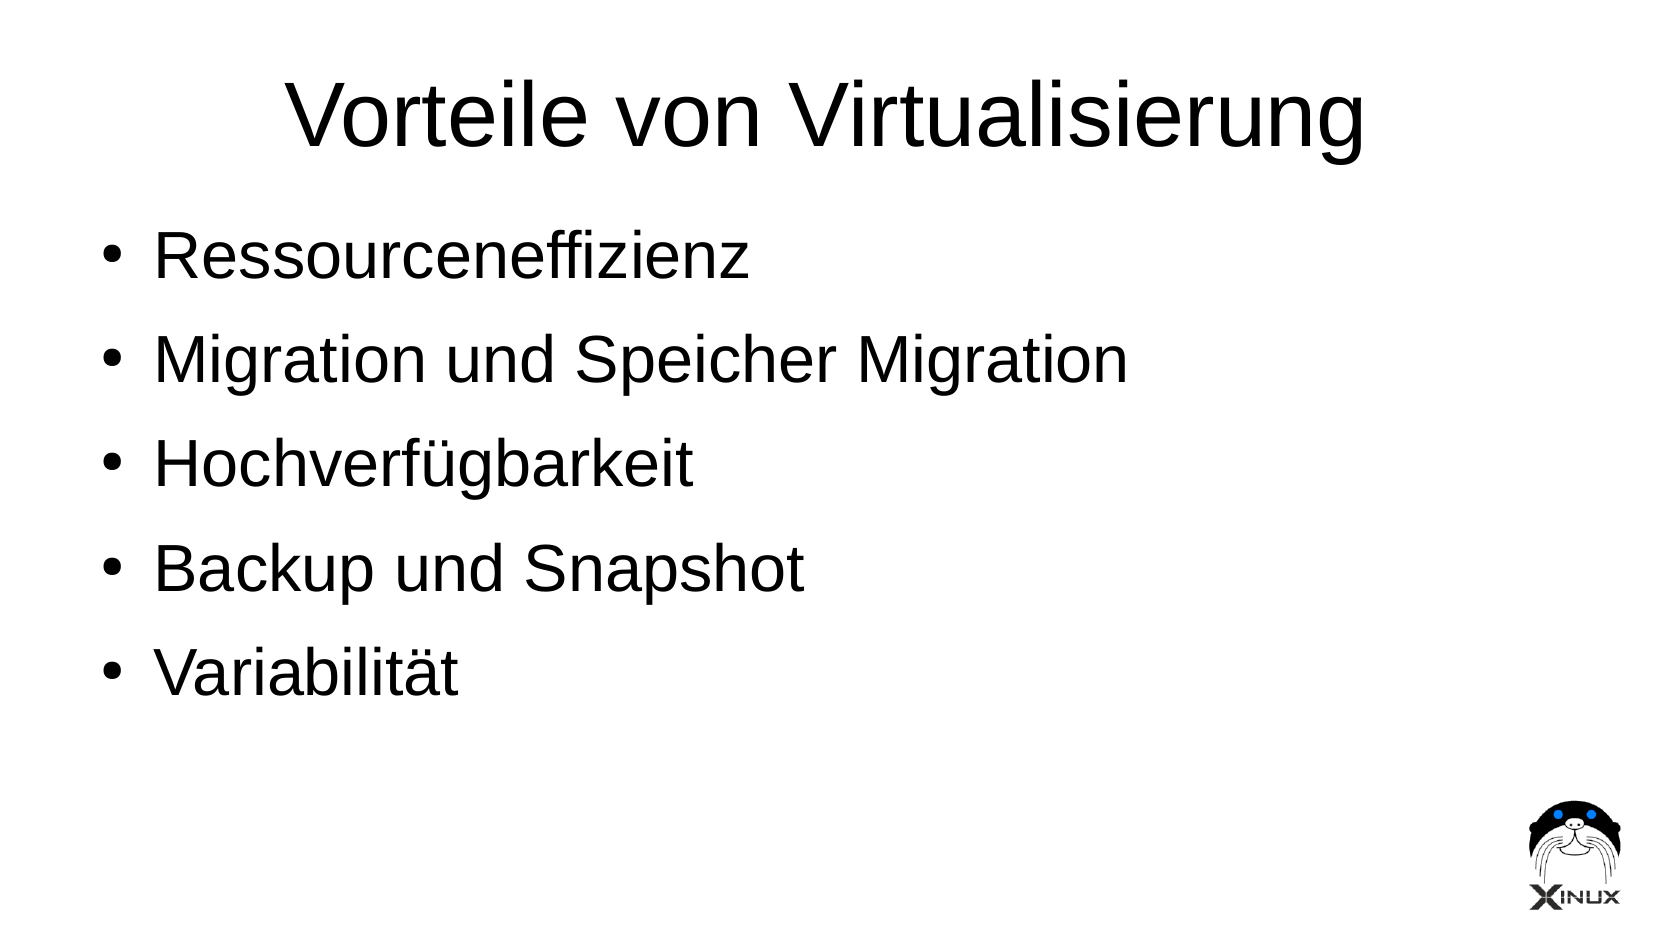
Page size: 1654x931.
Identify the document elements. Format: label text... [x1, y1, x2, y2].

title Vorteile von Virtualisierung [82, 37, 1571, 193]
list Ressourceneffizienz Migration und Speicher Migration Hochverfügbarkeit Backup und Snapshot Variabilität [82, 217, 1571, 758]
picture [1500, 780, 1651, 931]
